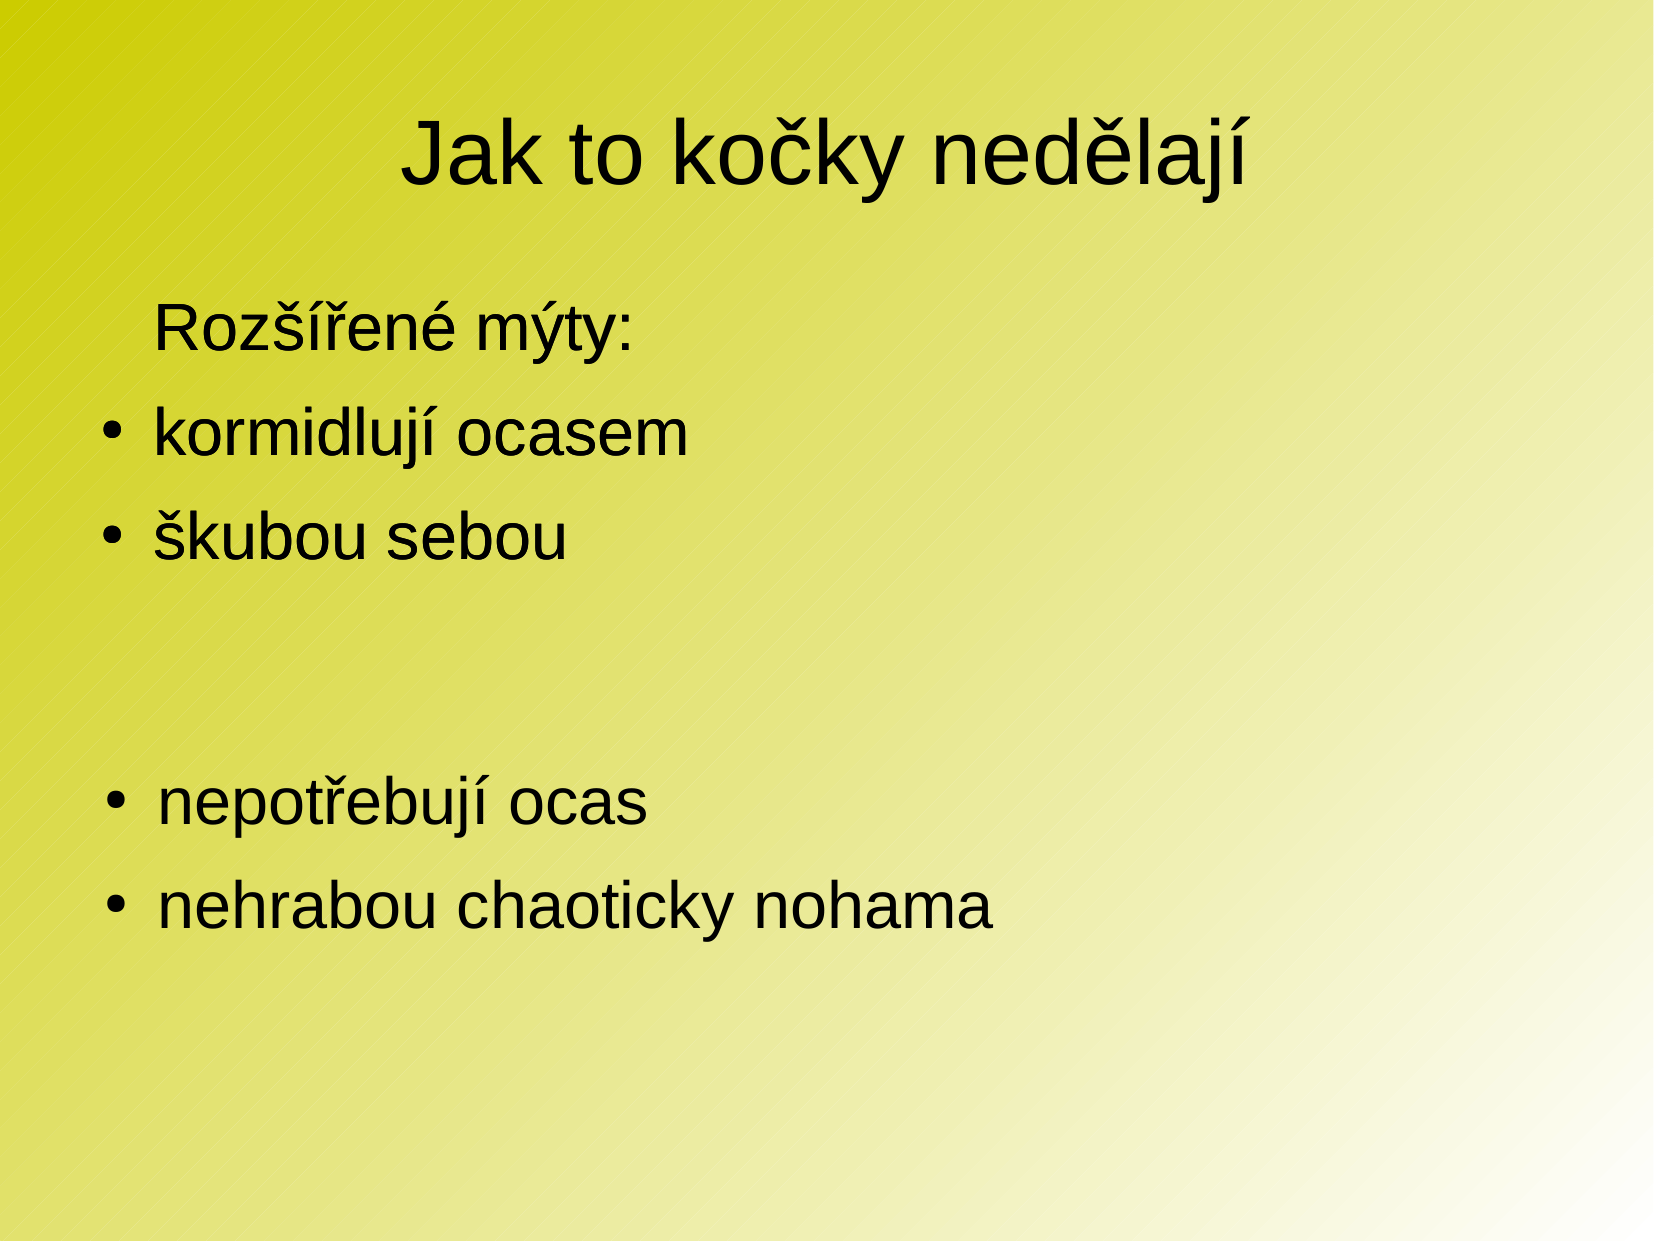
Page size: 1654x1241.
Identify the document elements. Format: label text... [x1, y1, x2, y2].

list Rozšířené mýty: kormidlují ocasem škubou sebou [82, 290, 1571, 782]
list nepotřebují ocas nehrabou chaoticky nohama [86, 764, 1575, 1152]
title Jak to kočky nedělají [82, 49, 1571, 257]
